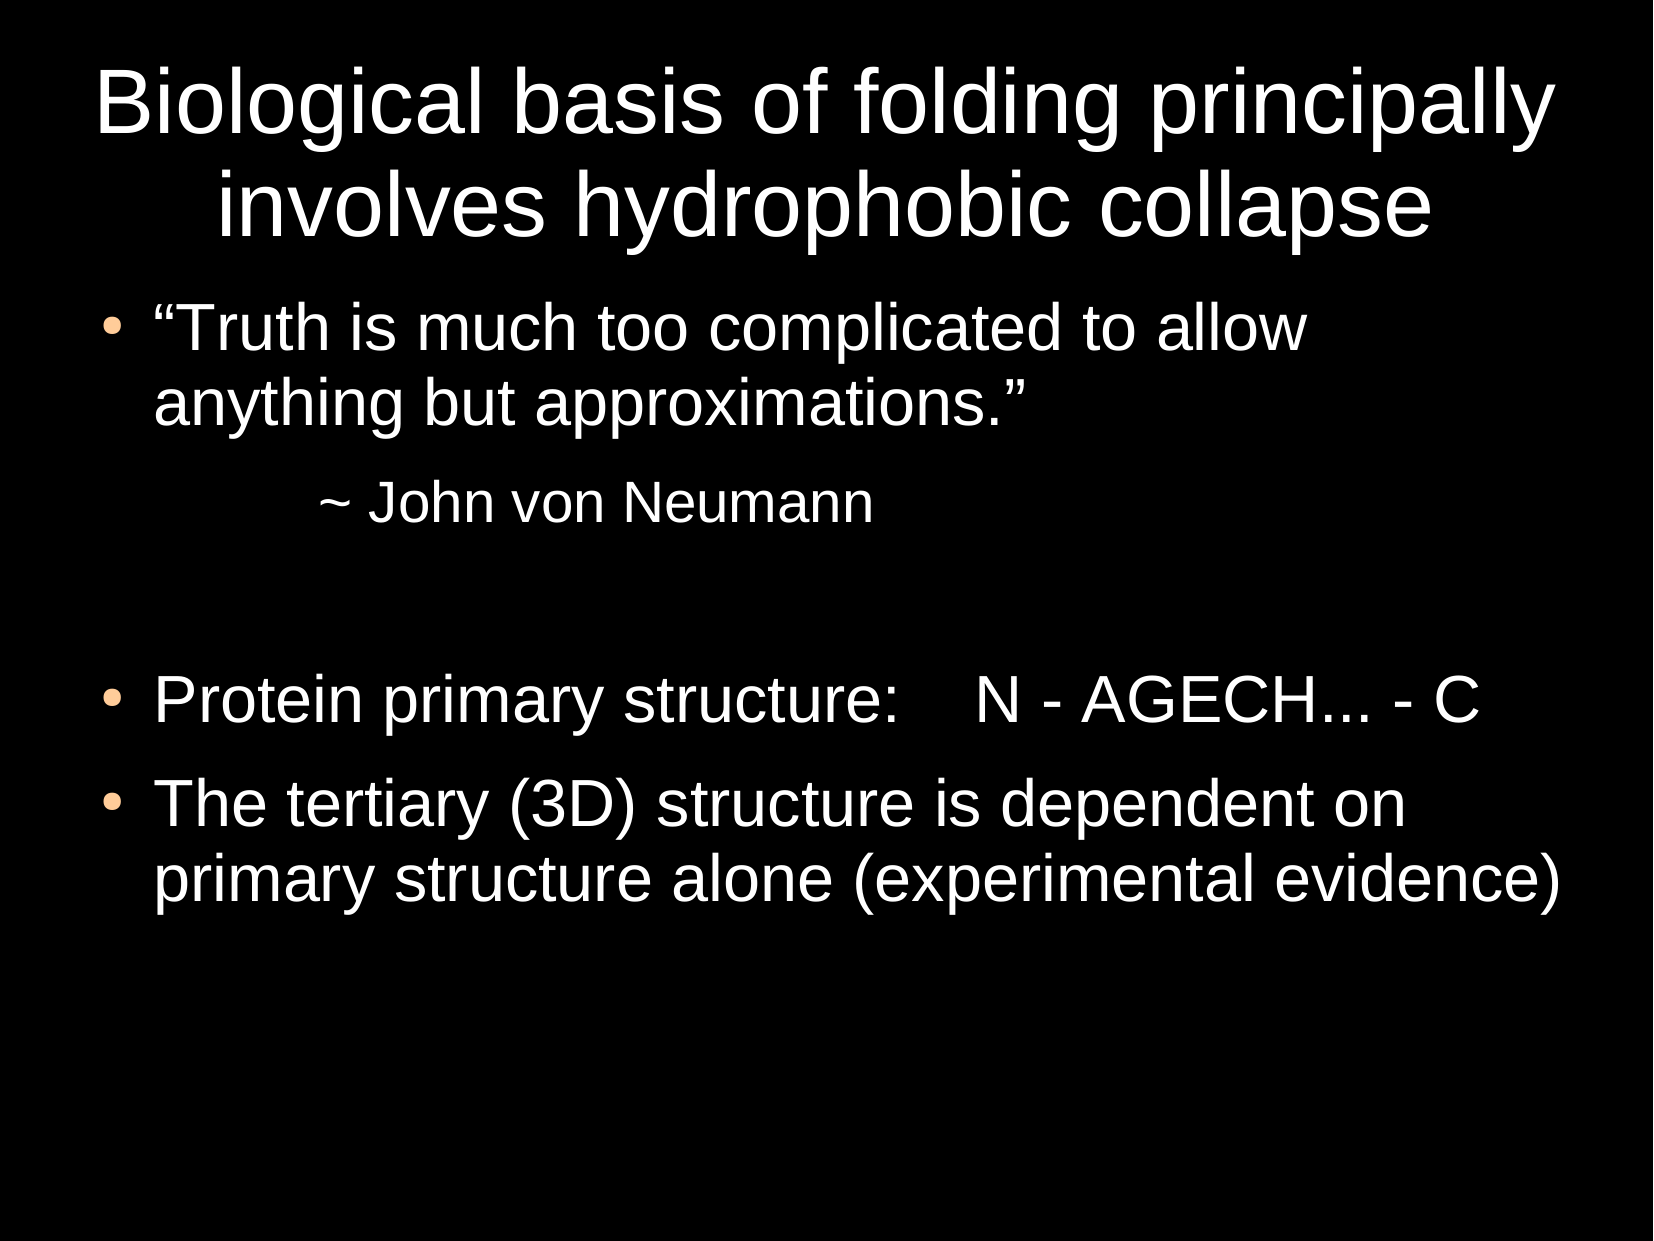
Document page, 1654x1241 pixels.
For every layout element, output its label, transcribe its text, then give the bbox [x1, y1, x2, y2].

list “Truth is much too complicated to allow anything but approximations.” ~ John von Neumann Protein primary structure: N - AGECH... - C The tertiary (3D) structure is dependent on primary structure alone (experimental evidence) [82, 290, 1571, 1095]
title Biological basis of folding principally involves hydrophobic collapse [82, 50, 1571, 256]
